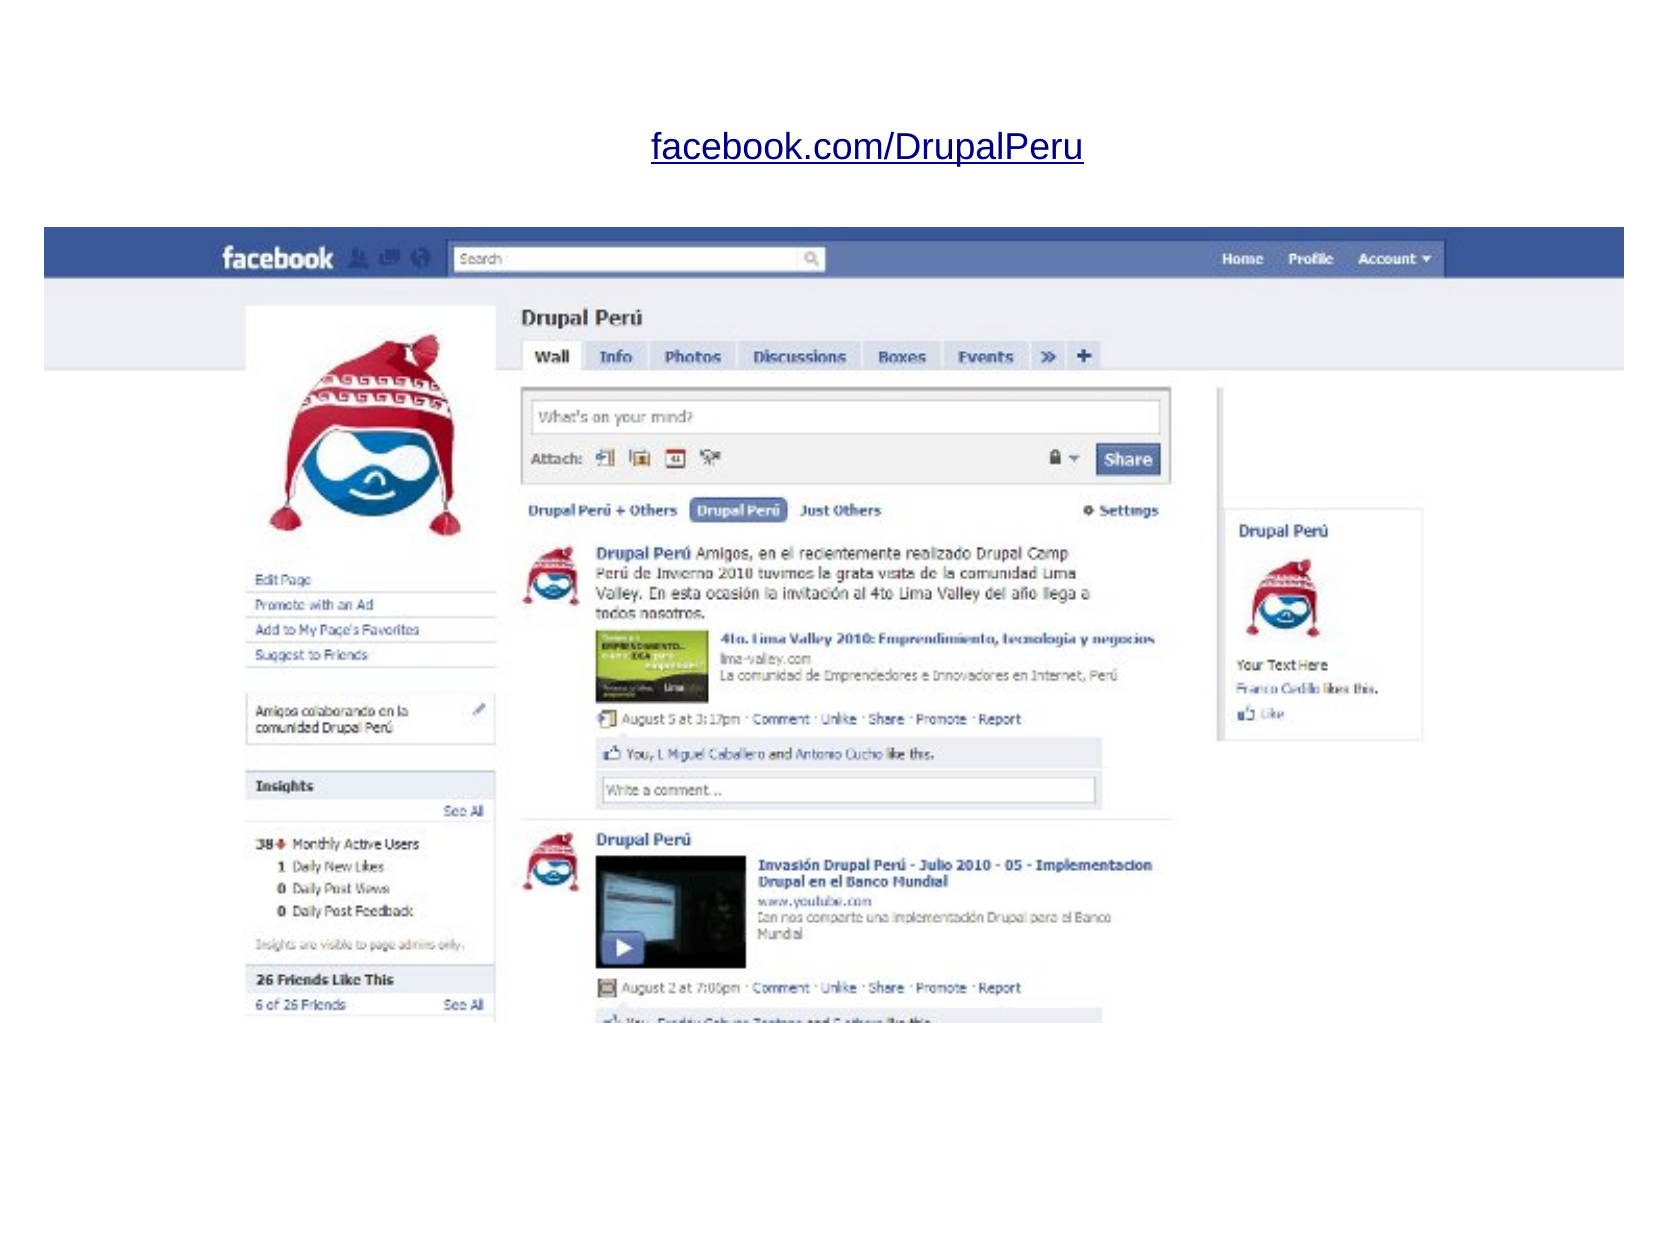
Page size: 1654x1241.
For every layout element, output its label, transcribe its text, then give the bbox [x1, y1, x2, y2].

text_box facebook.com/DrupalPeru [636, 118, 1099, 175]
picture [44, 227, 1624, 1023]
